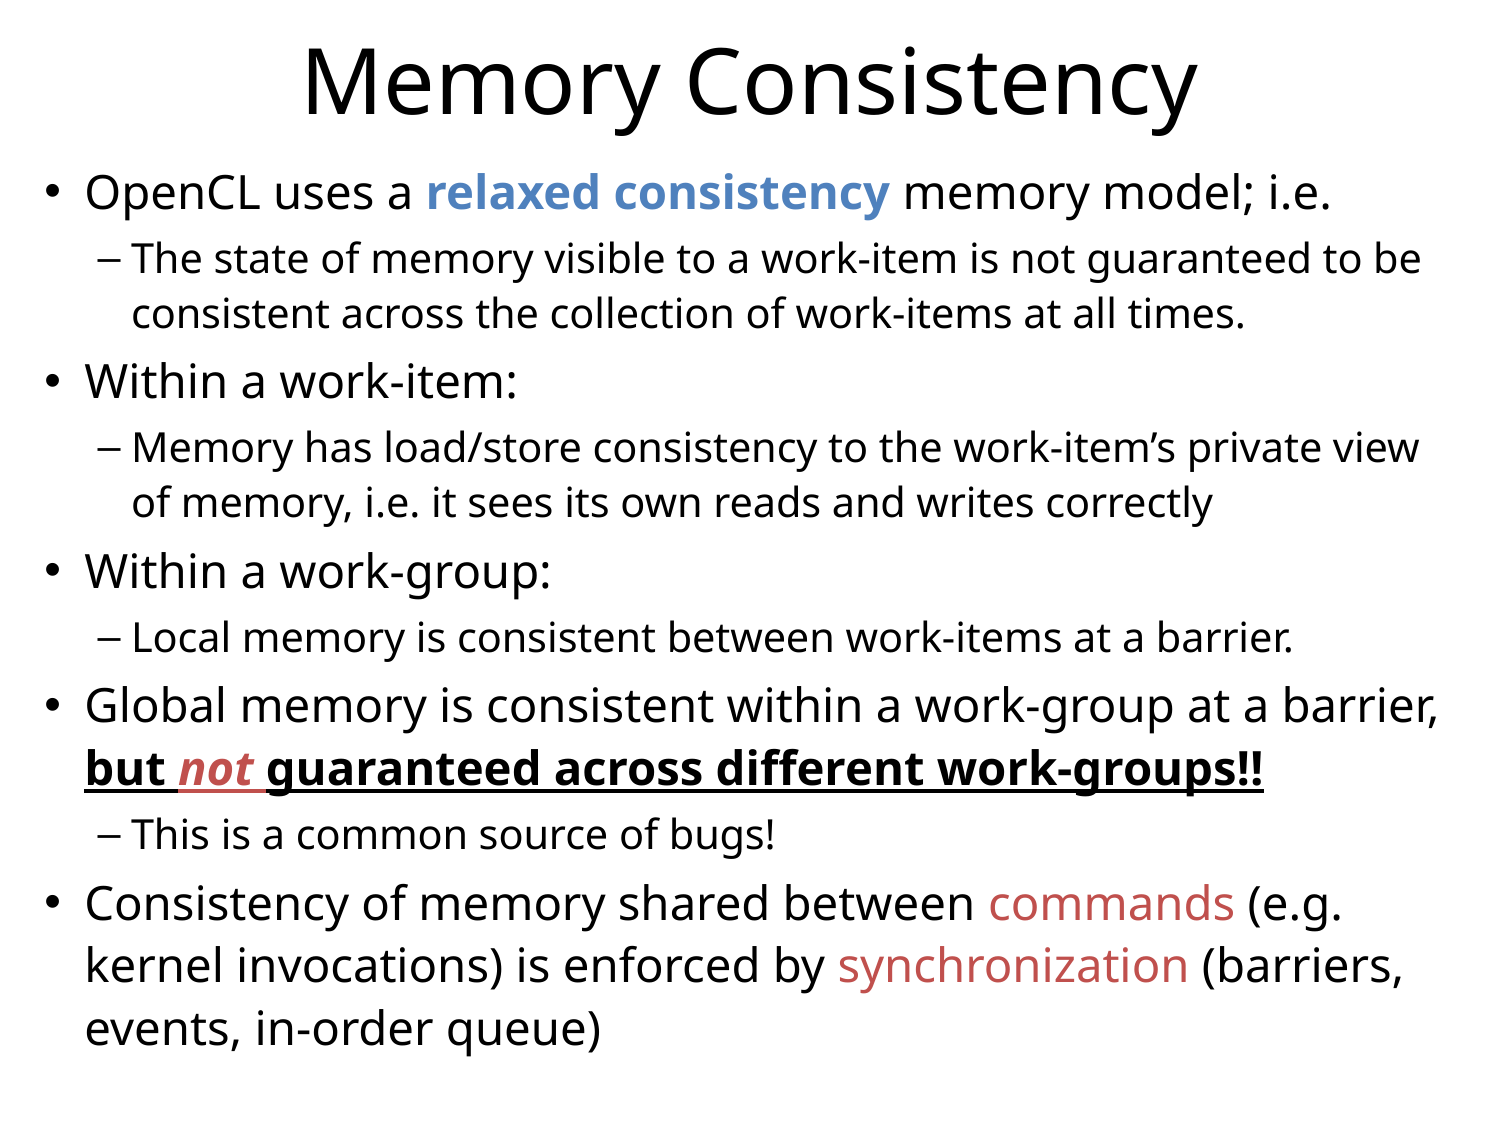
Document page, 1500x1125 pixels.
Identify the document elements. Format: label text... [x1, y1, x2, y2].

list OpenCL uses a relaxed consistency memory model; i.e. The state of memory visible to a work-item is not guaranteed to be consistent across the collection of work-items at all times. Within a work-item: Memory has load/store consistency to the work-item’s private view of memory, i.e. it sees its own reads and writes correctly Within a work-group: Local memory is consistent between work-items at a barrier. Global memory is consistent within a work-group at a barrier, but not guaranteed across different work-groups!! This is a common source of bugs! Consistency of memory shared between commands (e.g. kernel invocations) is enforced by synchronization (barriers, events, in-order queue) [29, 149, 1471, 1125]
title Memory Consistency [75, 0, 1425, 149]
